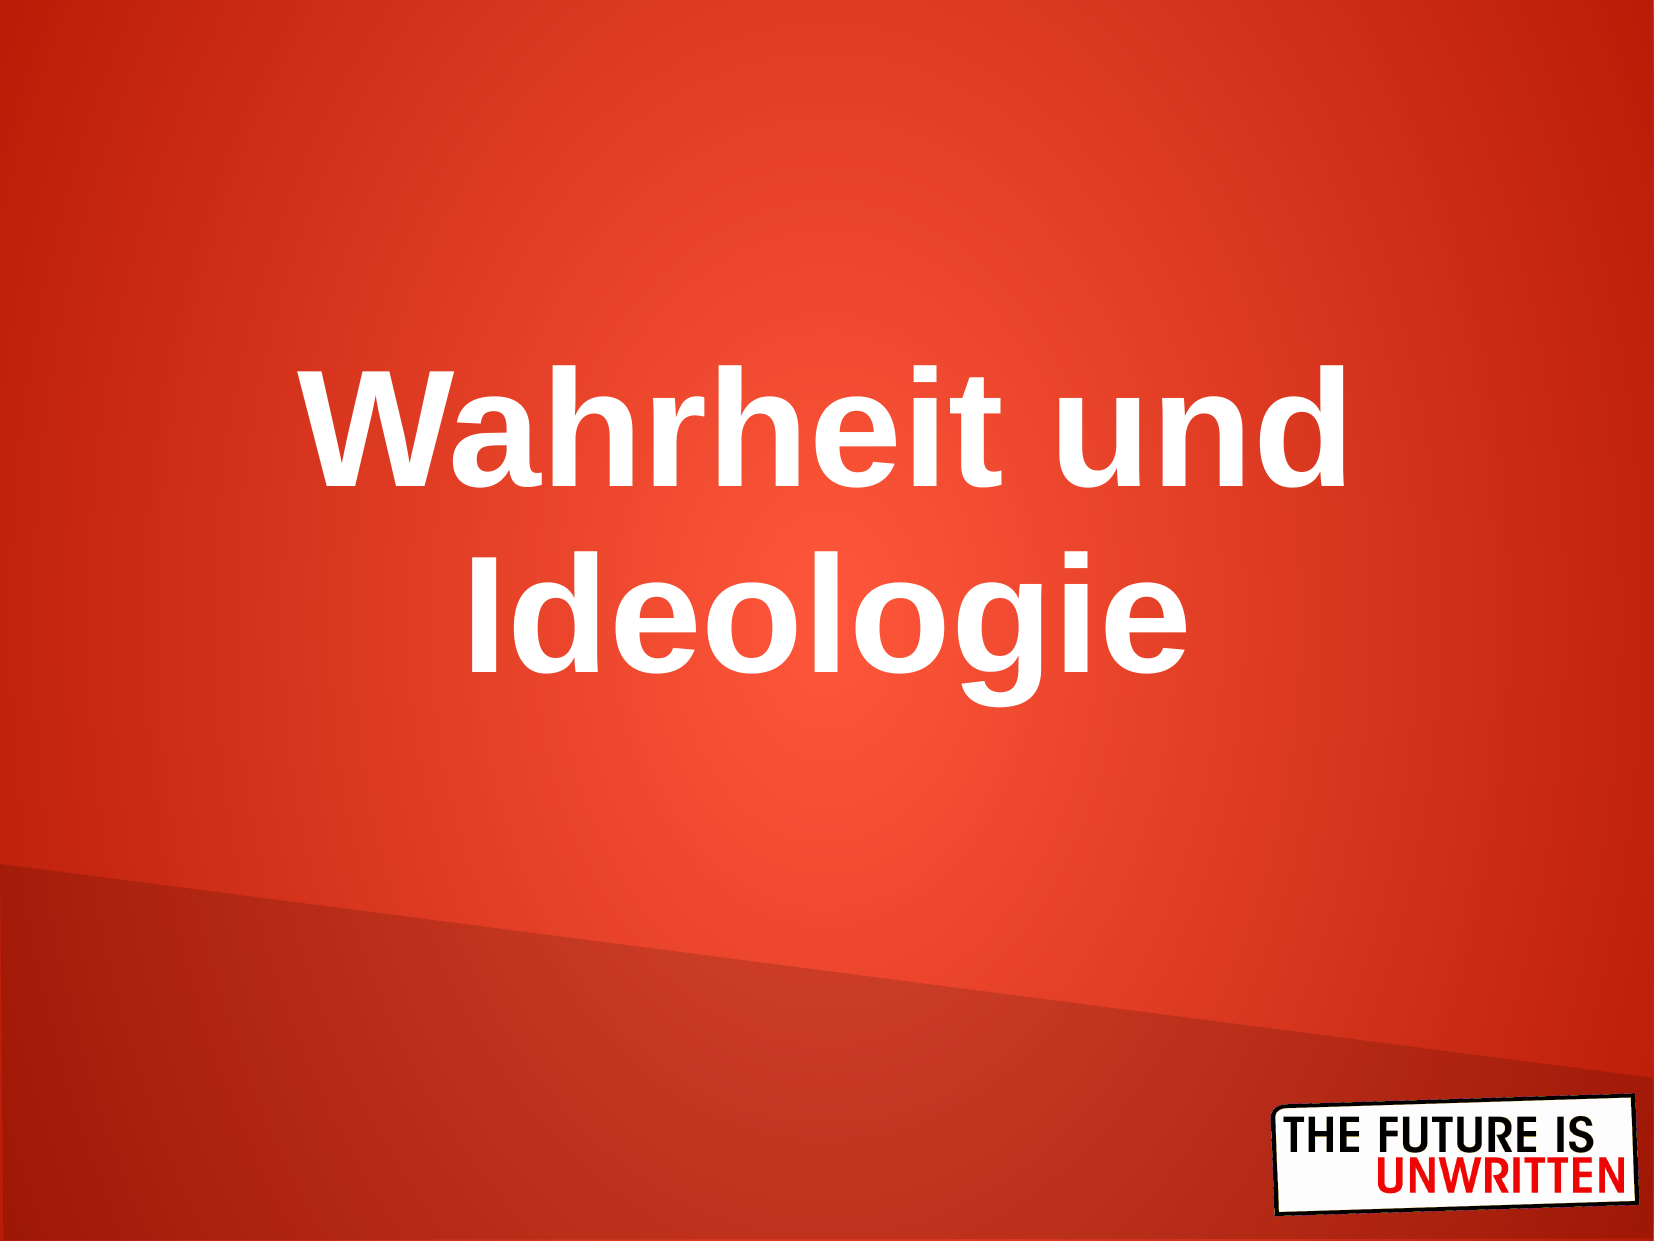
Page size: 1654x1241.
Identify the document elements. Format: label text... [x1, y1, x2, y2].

picture [1269, 1092, 1640, 1217]
subtitle Wahrheit und Ideologie [82, 47, 1571, 997]
